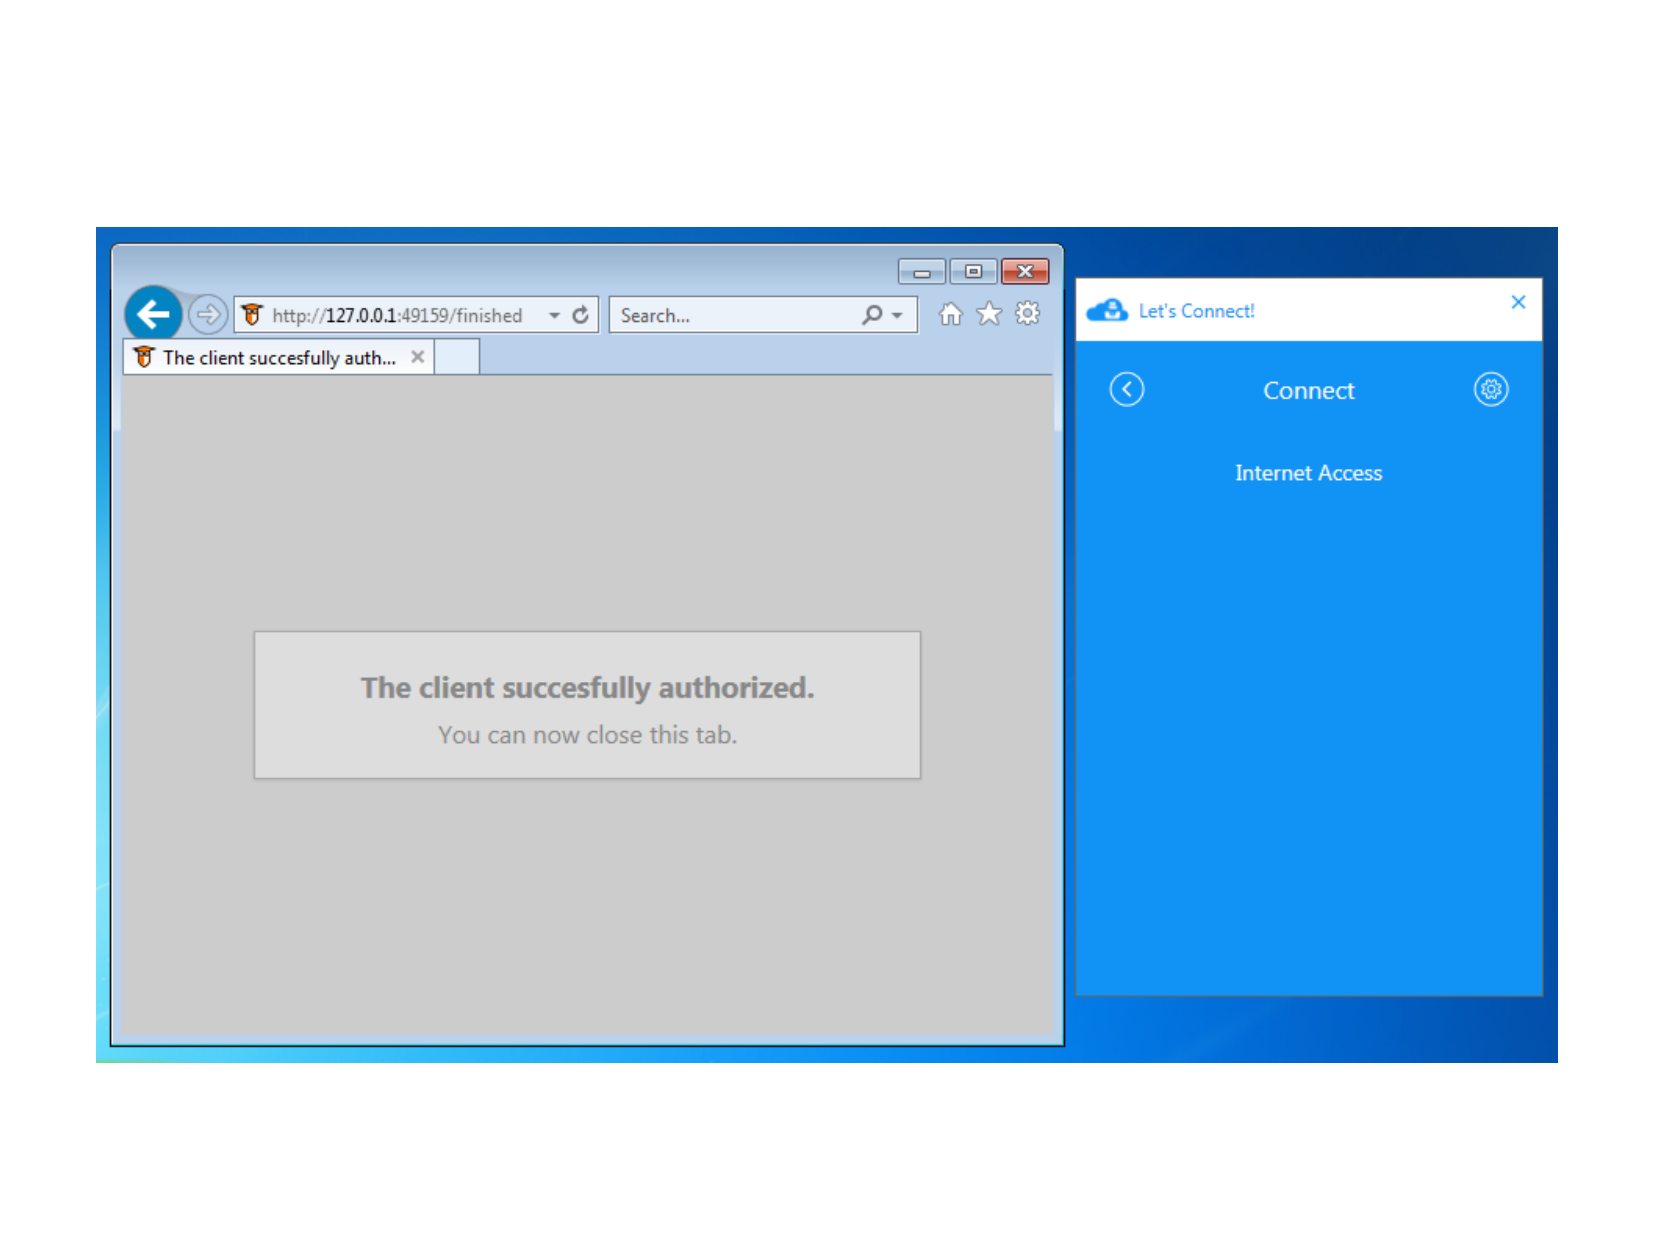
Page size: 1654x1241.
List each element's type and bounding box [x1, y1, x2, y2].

picture [96, 227, 1558, 1063]
